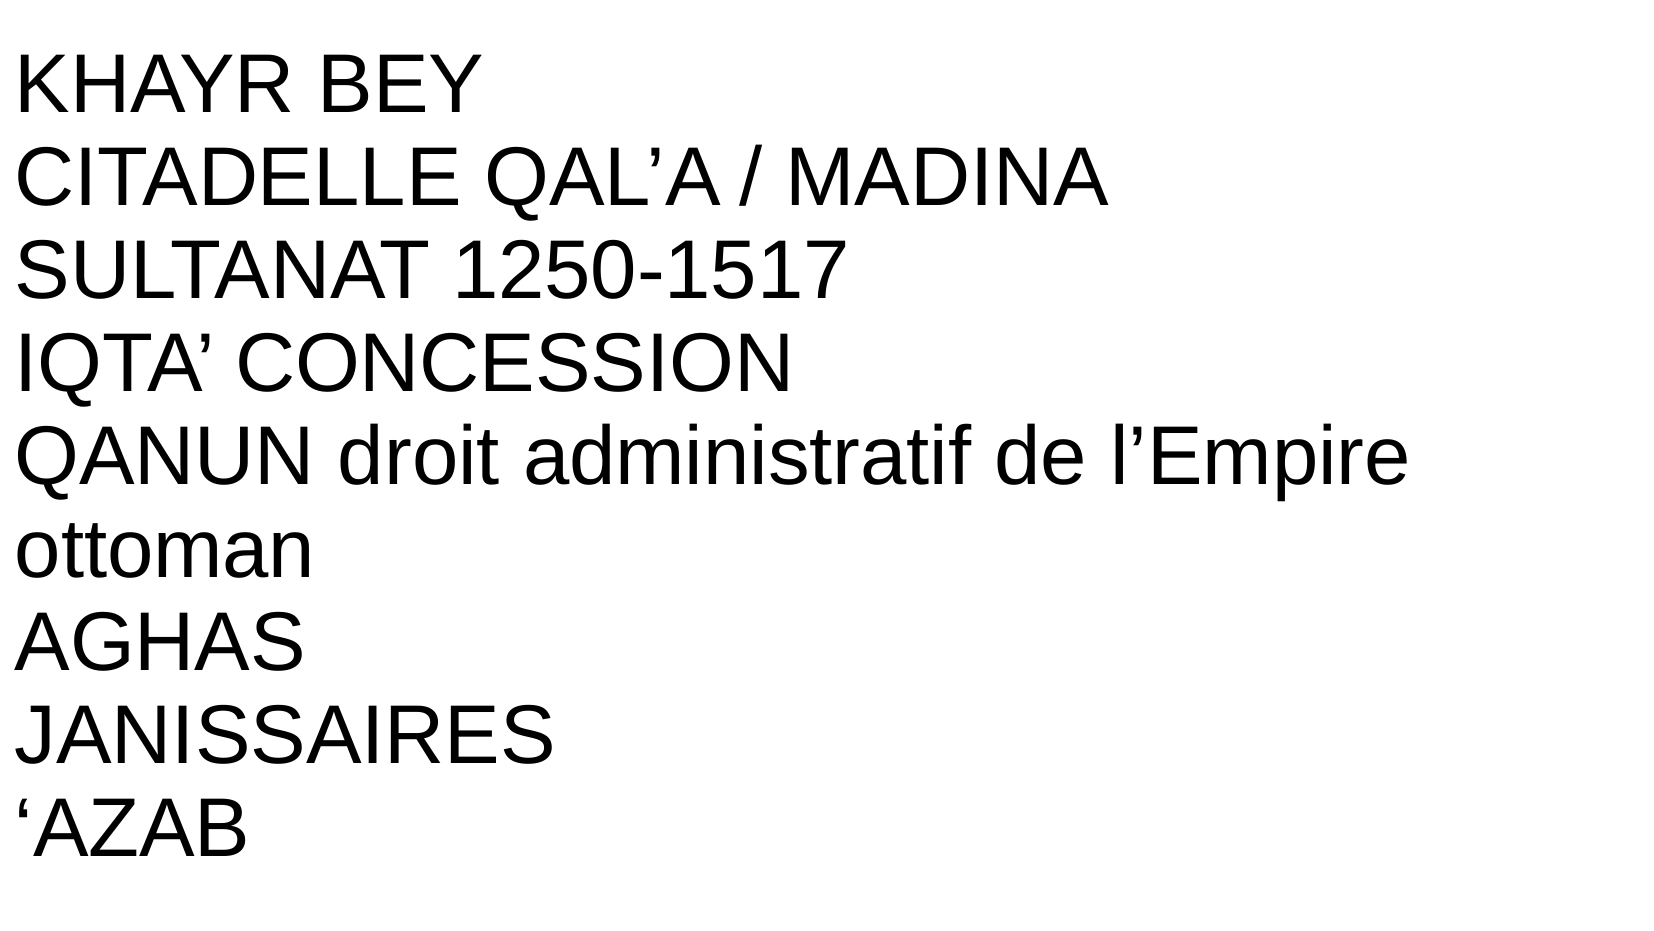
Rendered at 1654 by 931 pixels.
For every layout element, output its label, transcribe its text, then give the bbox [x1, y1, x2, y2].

text_box KHAYR BEY CITADELLE QAL’A / MADINA SULTANAT 1250-1517 IQTA’ CONCESSION QANUN droit administratif de l’Empire ottoman AGHAS JANISSAIRES ‘AZAB [0, 29, 1595, 931]
